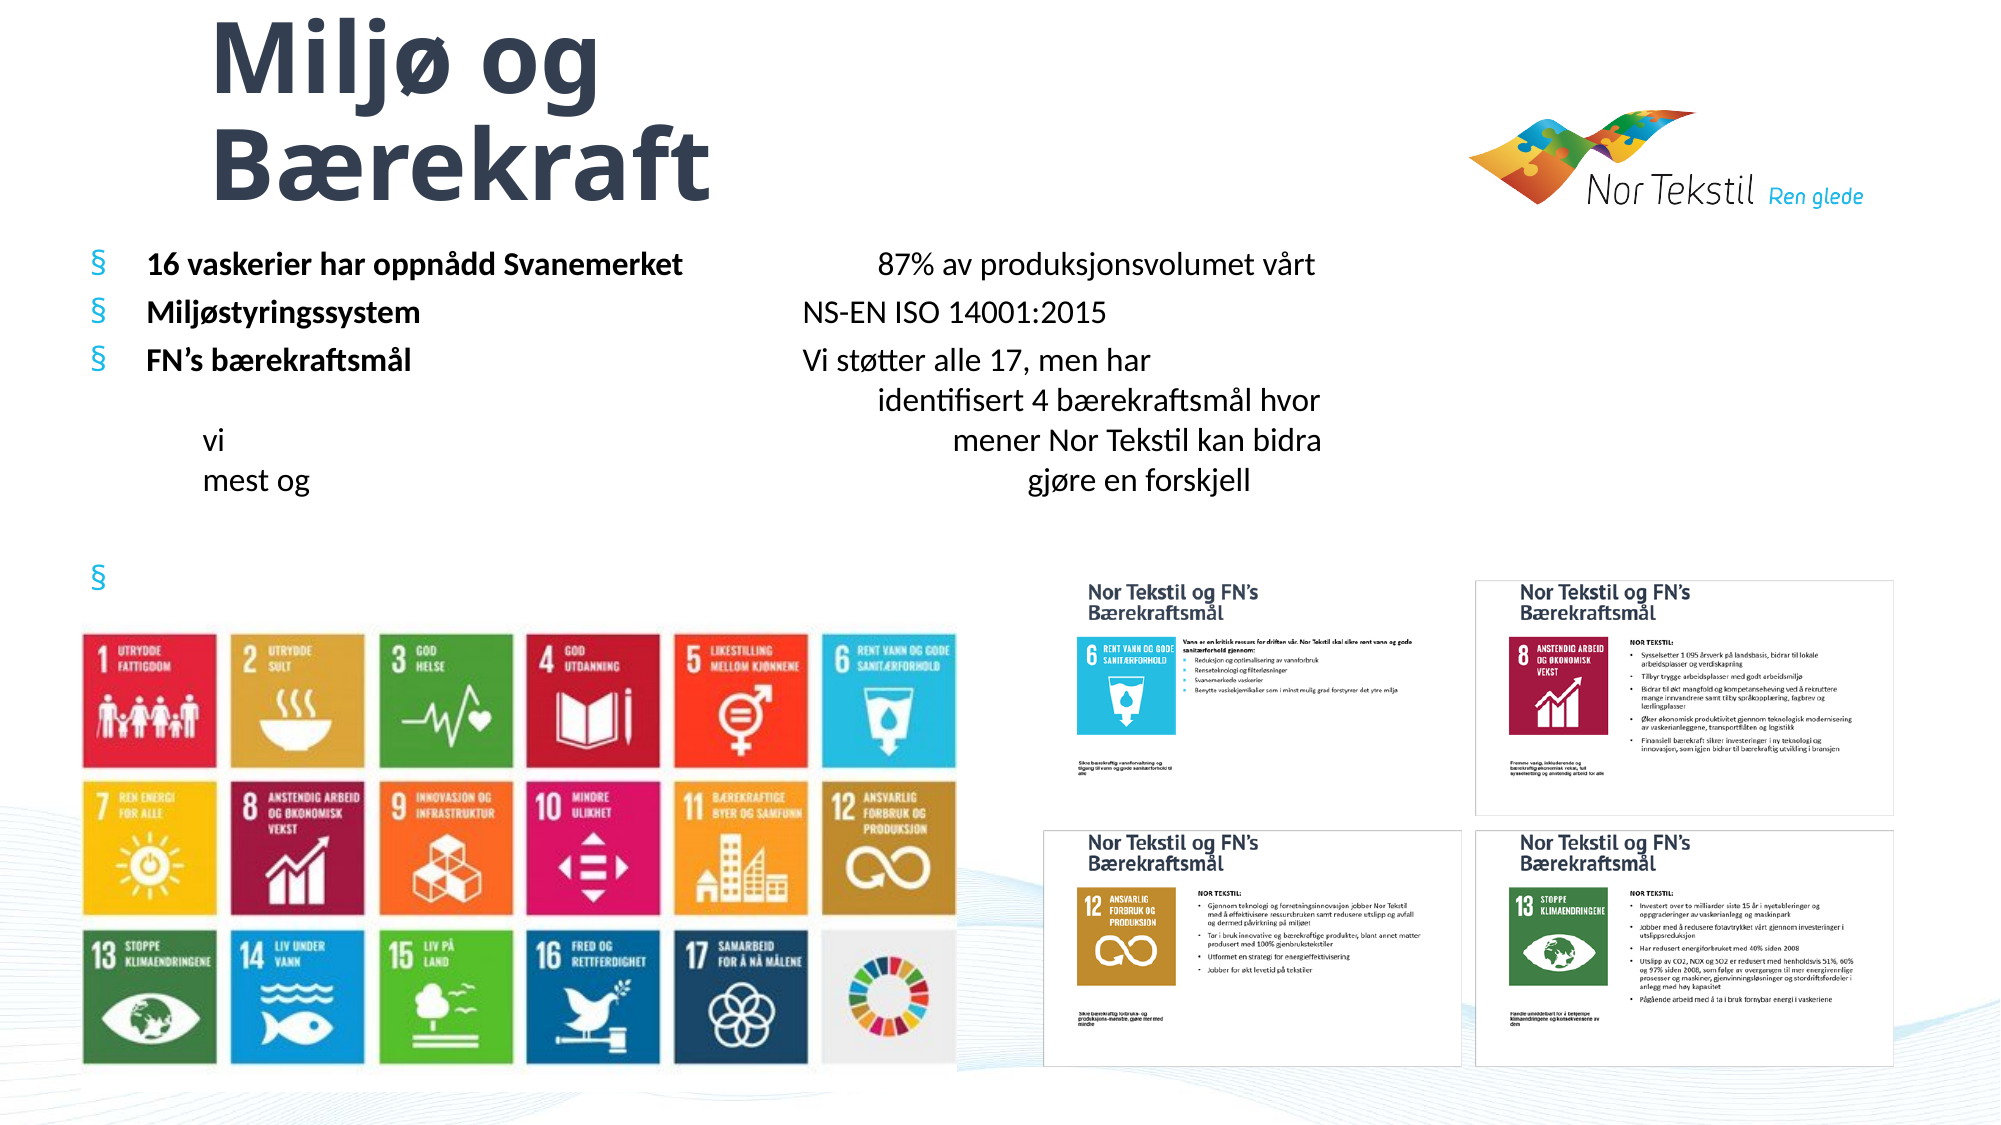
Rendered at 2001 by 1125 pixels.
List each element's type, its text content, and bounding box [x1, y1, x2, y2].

text_box Miljø og Bærekraft [193, 0, 1094, 230]
text_box 16 vaskerier har oppnådd Svanemerket 87% av produksjonsvolumet vårt Miljøstyringssystem NS-EN ISO 14001:2015 FN’s bærekraftsmål Vi støtter alle 17, men har identifisert 4 bærekraftsmål hvor vi mener Nor Tekstil kan bidra mest og gjøre en forskjell [75, 234, 1351, 949]
picture [81, 562, 2000, 1092]
